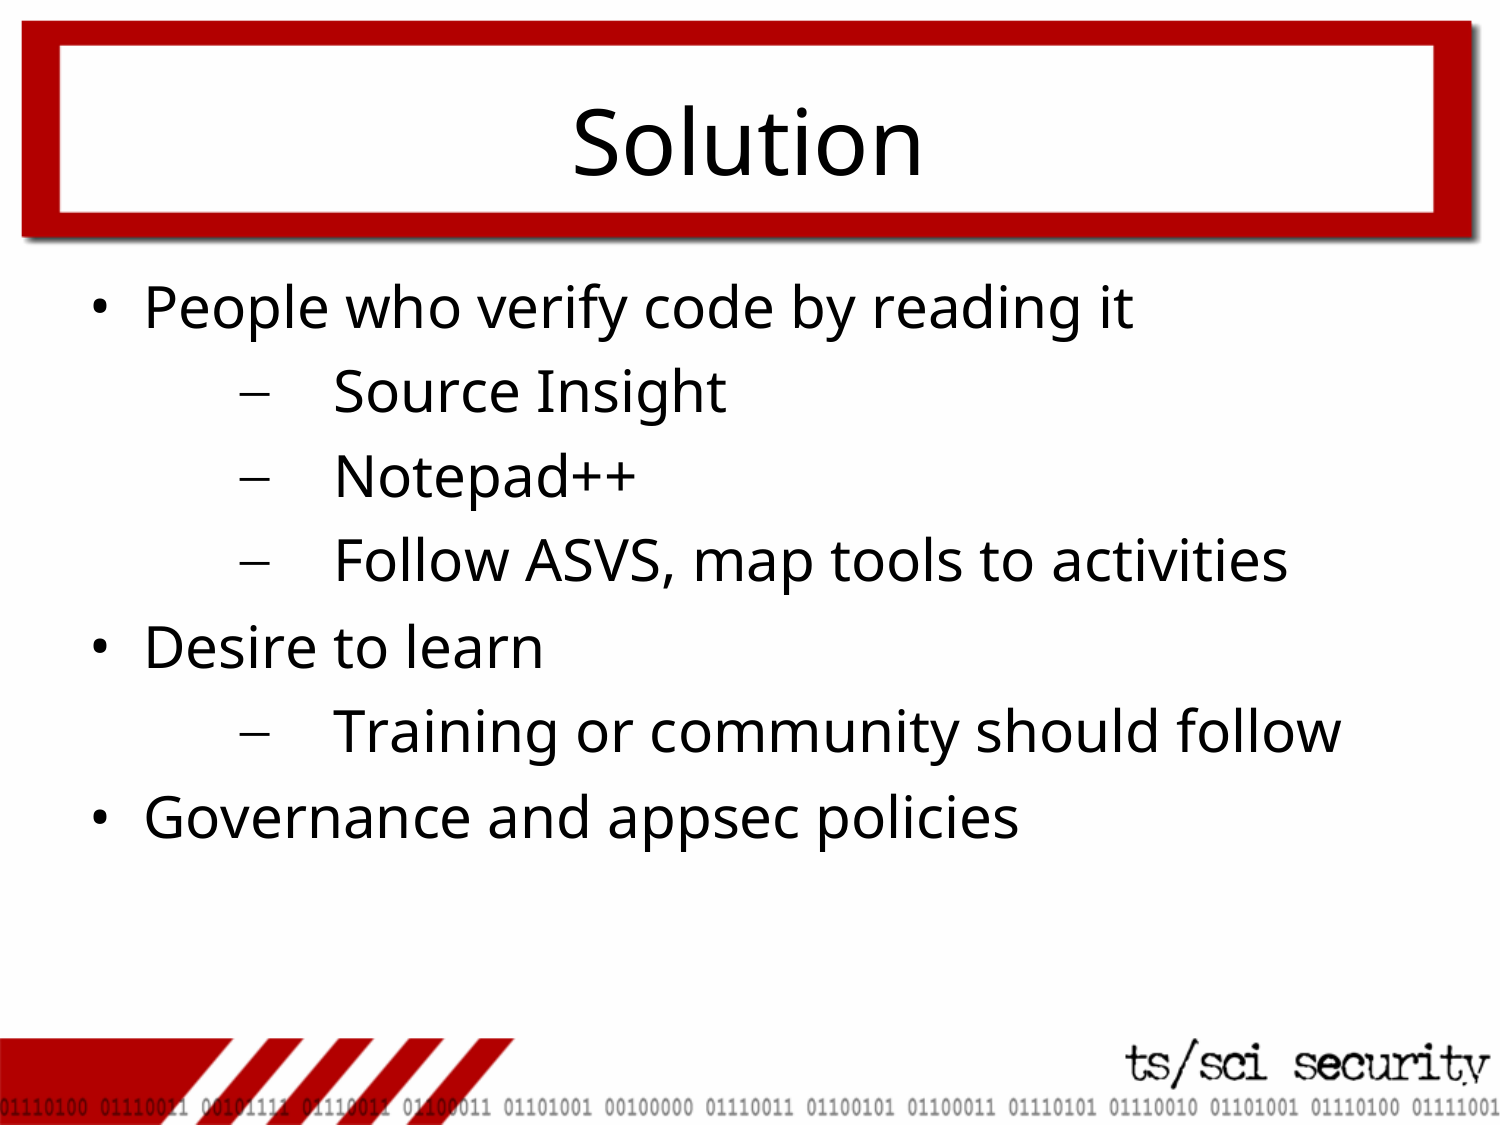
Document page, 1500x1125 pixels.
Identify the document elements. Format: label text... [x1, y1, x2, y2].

picture [0, 0, 1500, 1125]
title Solution [75, 21, 1423, 257]
list People who verify code by reading it Source Insight Notepad++ Follow ASVS, map tools to activities Desire to learn Training or community should follow Governance and appsec policies [75, 262, 1423, 1003]
